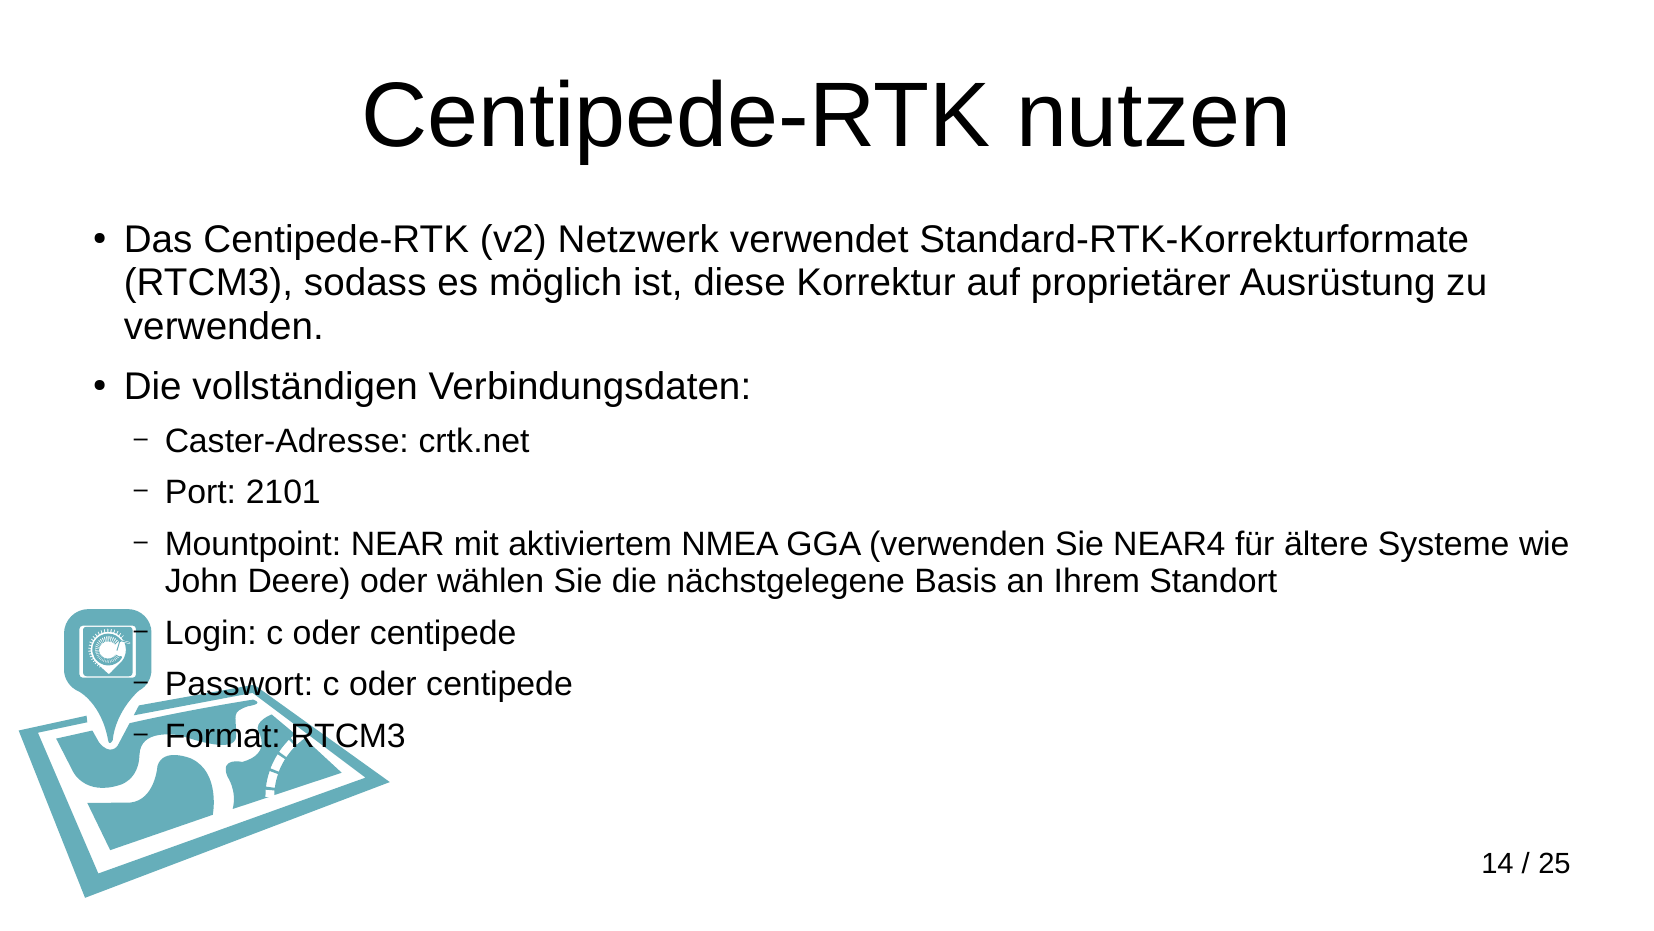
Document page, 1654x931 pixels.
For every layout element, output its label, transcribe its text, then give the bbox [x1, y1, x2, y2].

list Das Centipede-RTK (v2) Netzwerk verwendet Standard-RTK-Korrekturformate (RTCM3), sodass es möglich ist, diese Korrektur auf proprietärer Ausrüstung zu verwenden. Die vollständigen Verbindungsdaten: Caster-Adresse: crtk.net Port: 2101 Mountpoint: NEAR mit aktiviertem NMEA GGA (verwenden Sie NEAR4 für ältere Systeme wie John Deere) oder wählen Sie die nächstgelegene Basis an Ihrem Standort Login: c oder centipede Passwort: c oder centipede Format: RTCM3 [82, 217, 1571, 758]
title Centipede-RTK nutzen [82, 37, 1571, 193]
